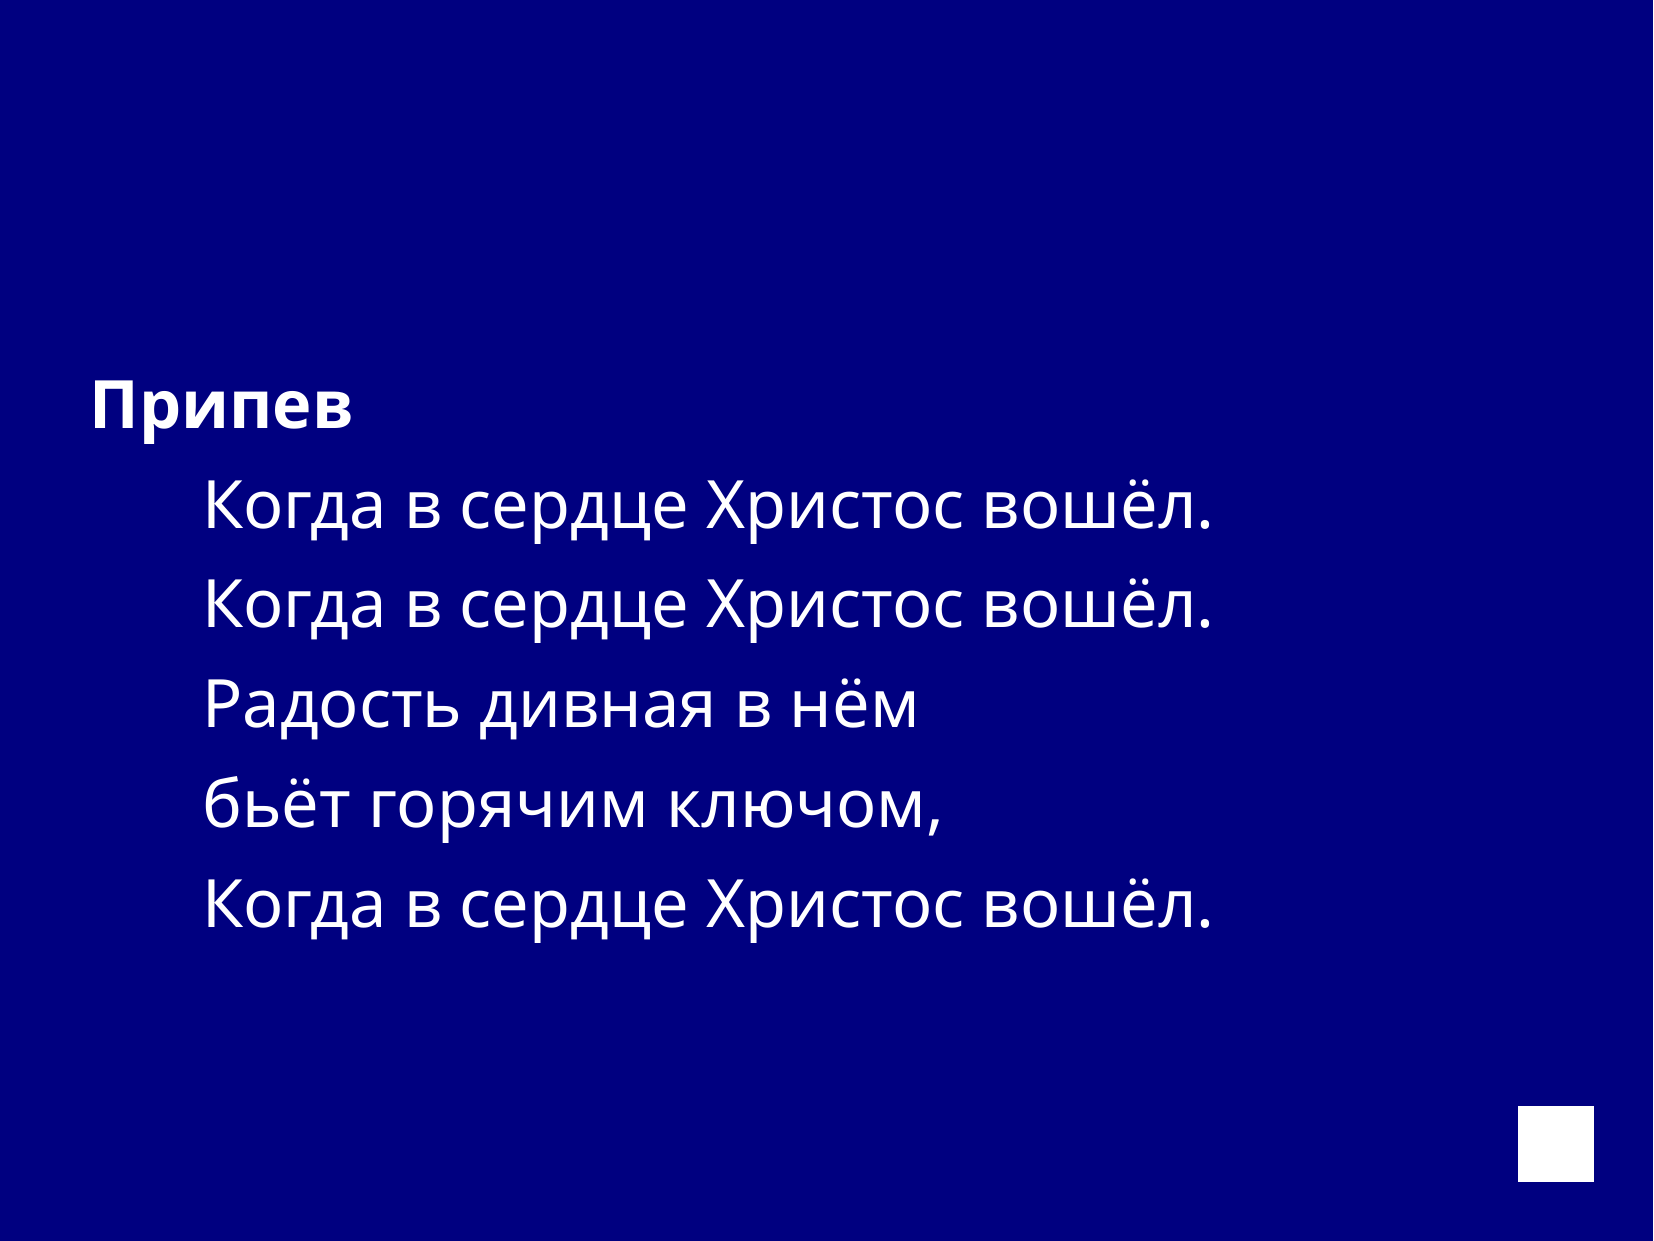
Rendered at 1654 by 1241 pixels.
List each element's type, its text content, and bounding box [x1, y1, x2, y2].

text_box [1518, 1106, 1594, 1182]
text_box Припев Когда в сердце Христос вошёл. Когда в сердце Христос вошёл. Радость дивная в нём бьёт горячим ключом, Когда в сердце Христос вошёл. [75, 150, 1576, 1163]
